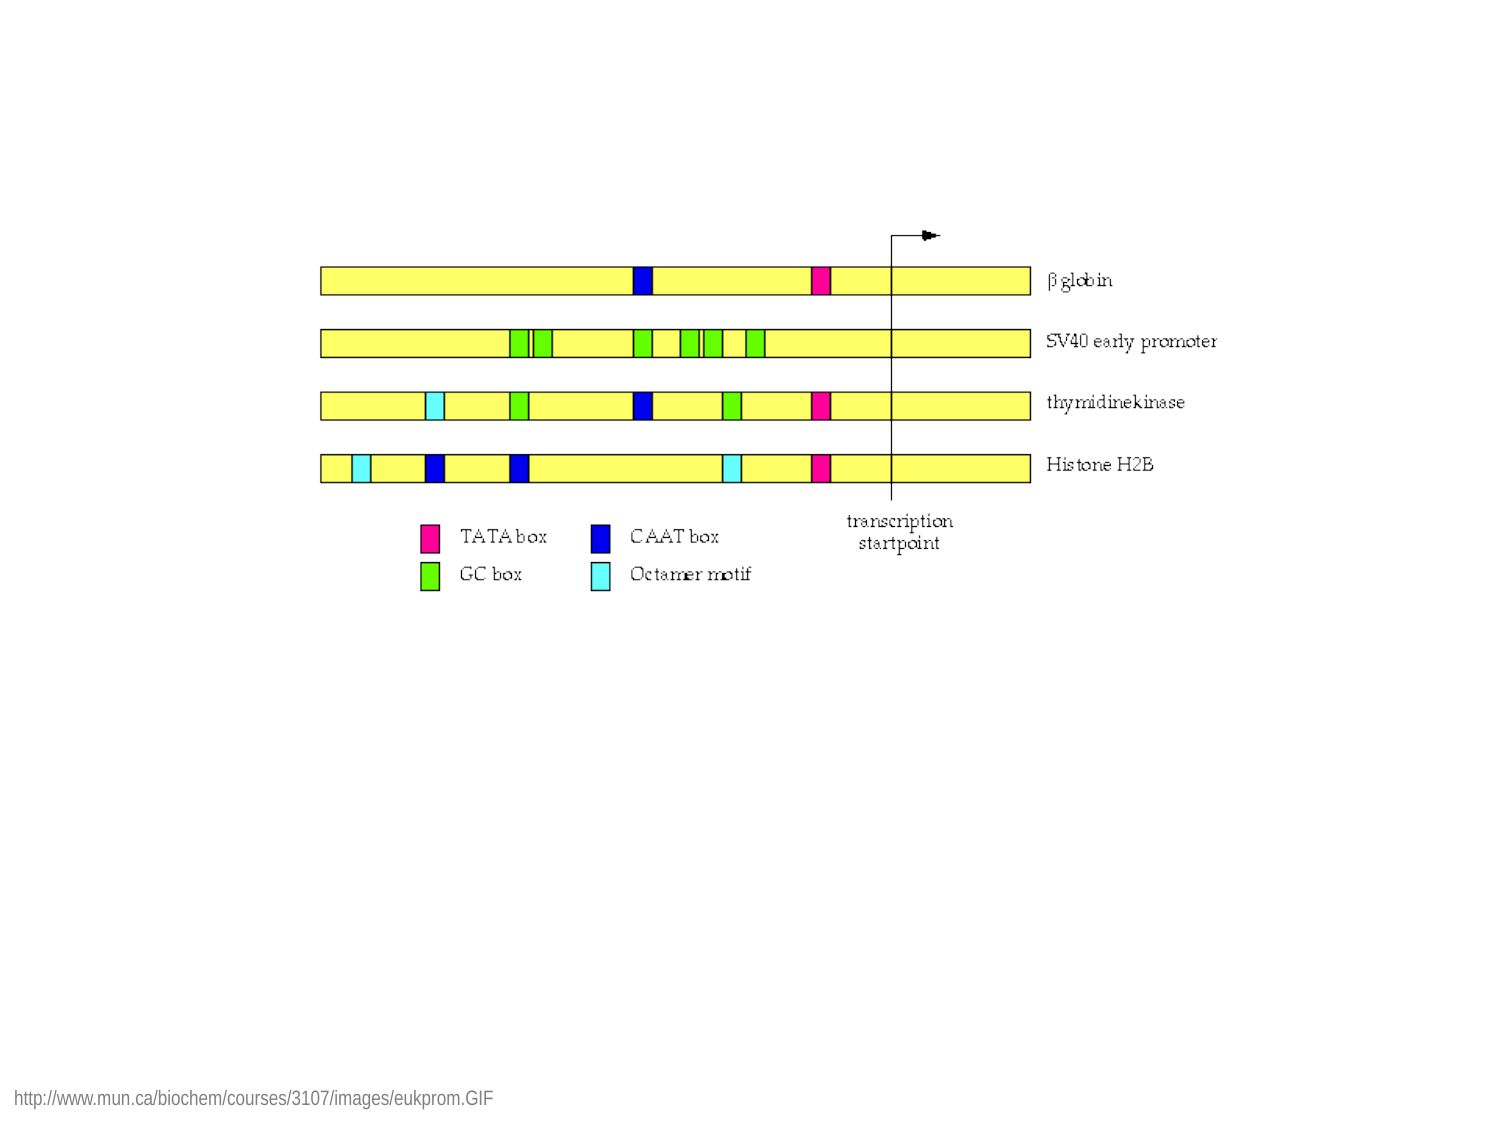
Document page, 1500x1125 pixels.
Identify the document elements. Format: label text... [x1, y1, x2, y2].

text_box http://www.mun.ca/biochem/courses/3107/images/eukprom.GIF [0, 1077, 509, 1118]
picture [289, 196, 1249, 623]
